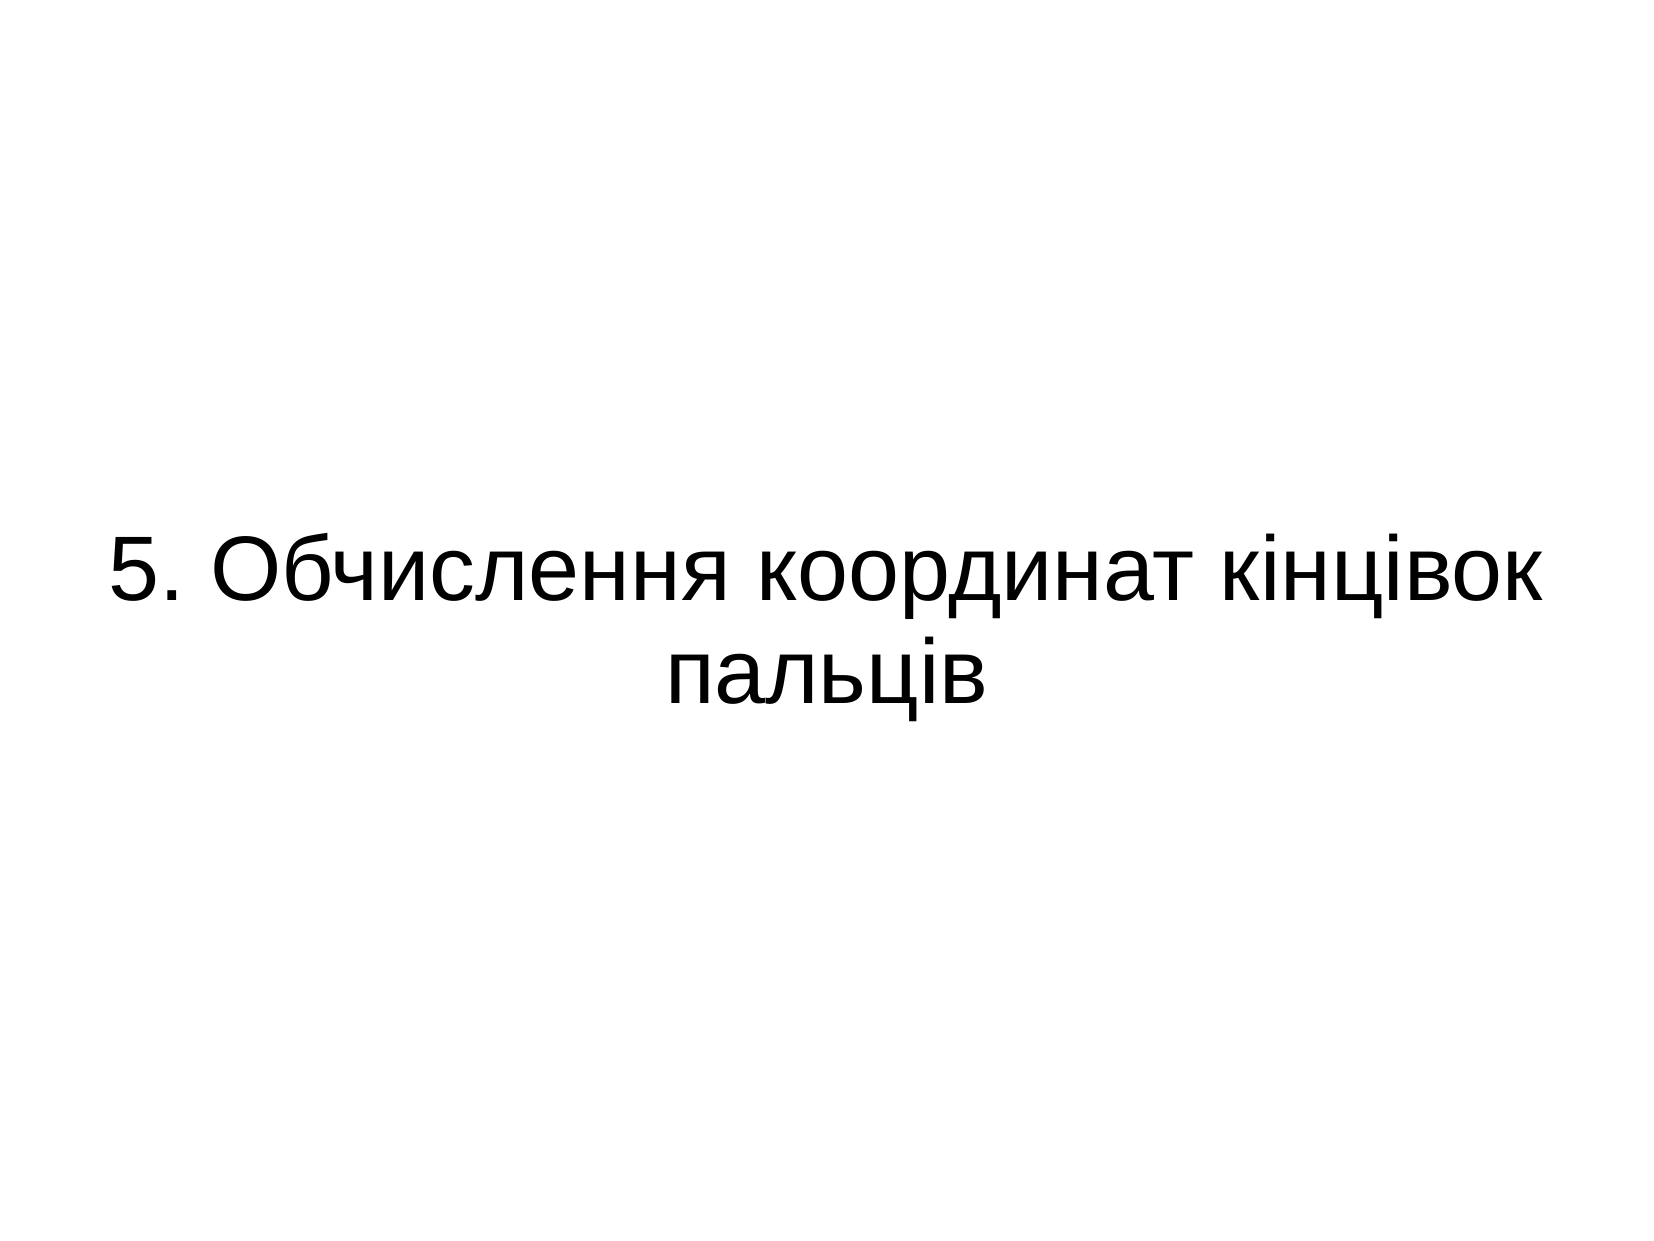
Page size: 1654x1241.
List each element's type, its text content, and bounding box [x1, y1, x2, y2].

title 5. Обчислення координат кінцівок пальців [82, 516, 1571, 724]
